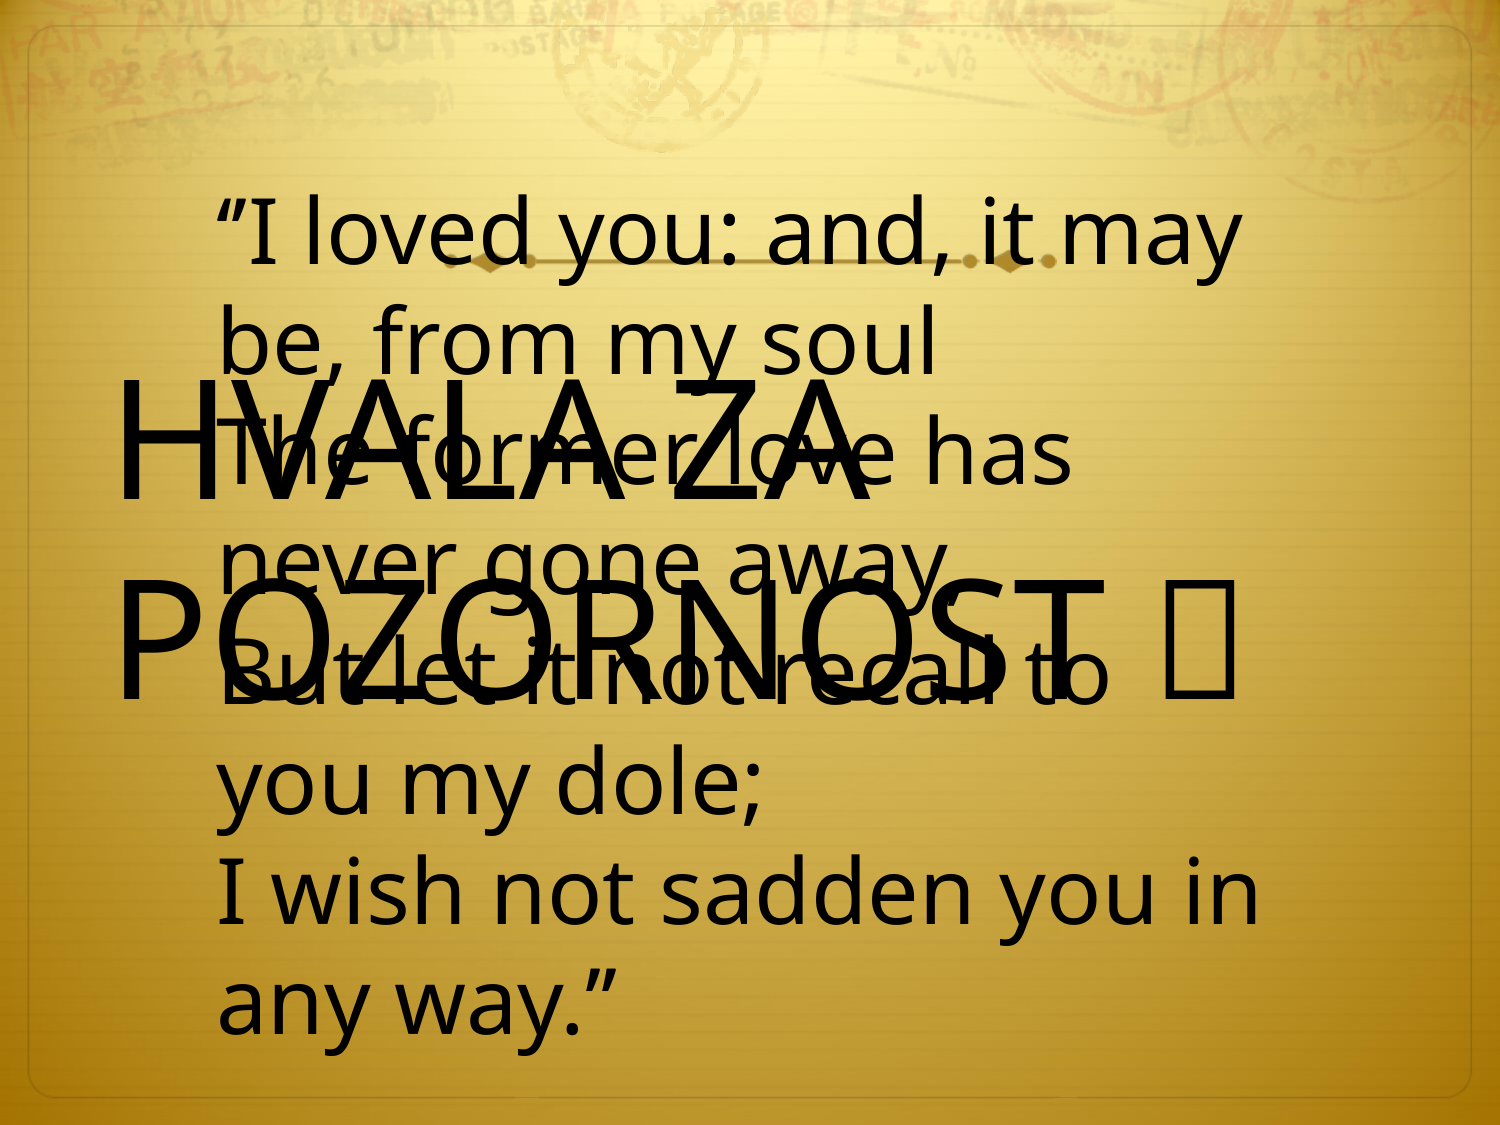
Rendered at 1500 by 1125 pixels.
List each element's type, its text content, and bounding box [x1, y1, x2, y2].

picture [0, 0, 1500, 1125]
text_box ‘’I loved you: and, it may be, from my soul The former love has never gone away, But let it not recall to you my dole; I wish not sadden you in any way.’’ -Puškin [201, 165, 1302, 325]
text_box ‘’I loved you: and, it may be, from my soul The former love has never gone away, But let it not recall to you my dole; I wish not sadden you in any way.’’ -Puškin [201, 741, 1302, 1125]
text_box HVALA ZA POZORNOST  [93, 325, 1459, 741]
